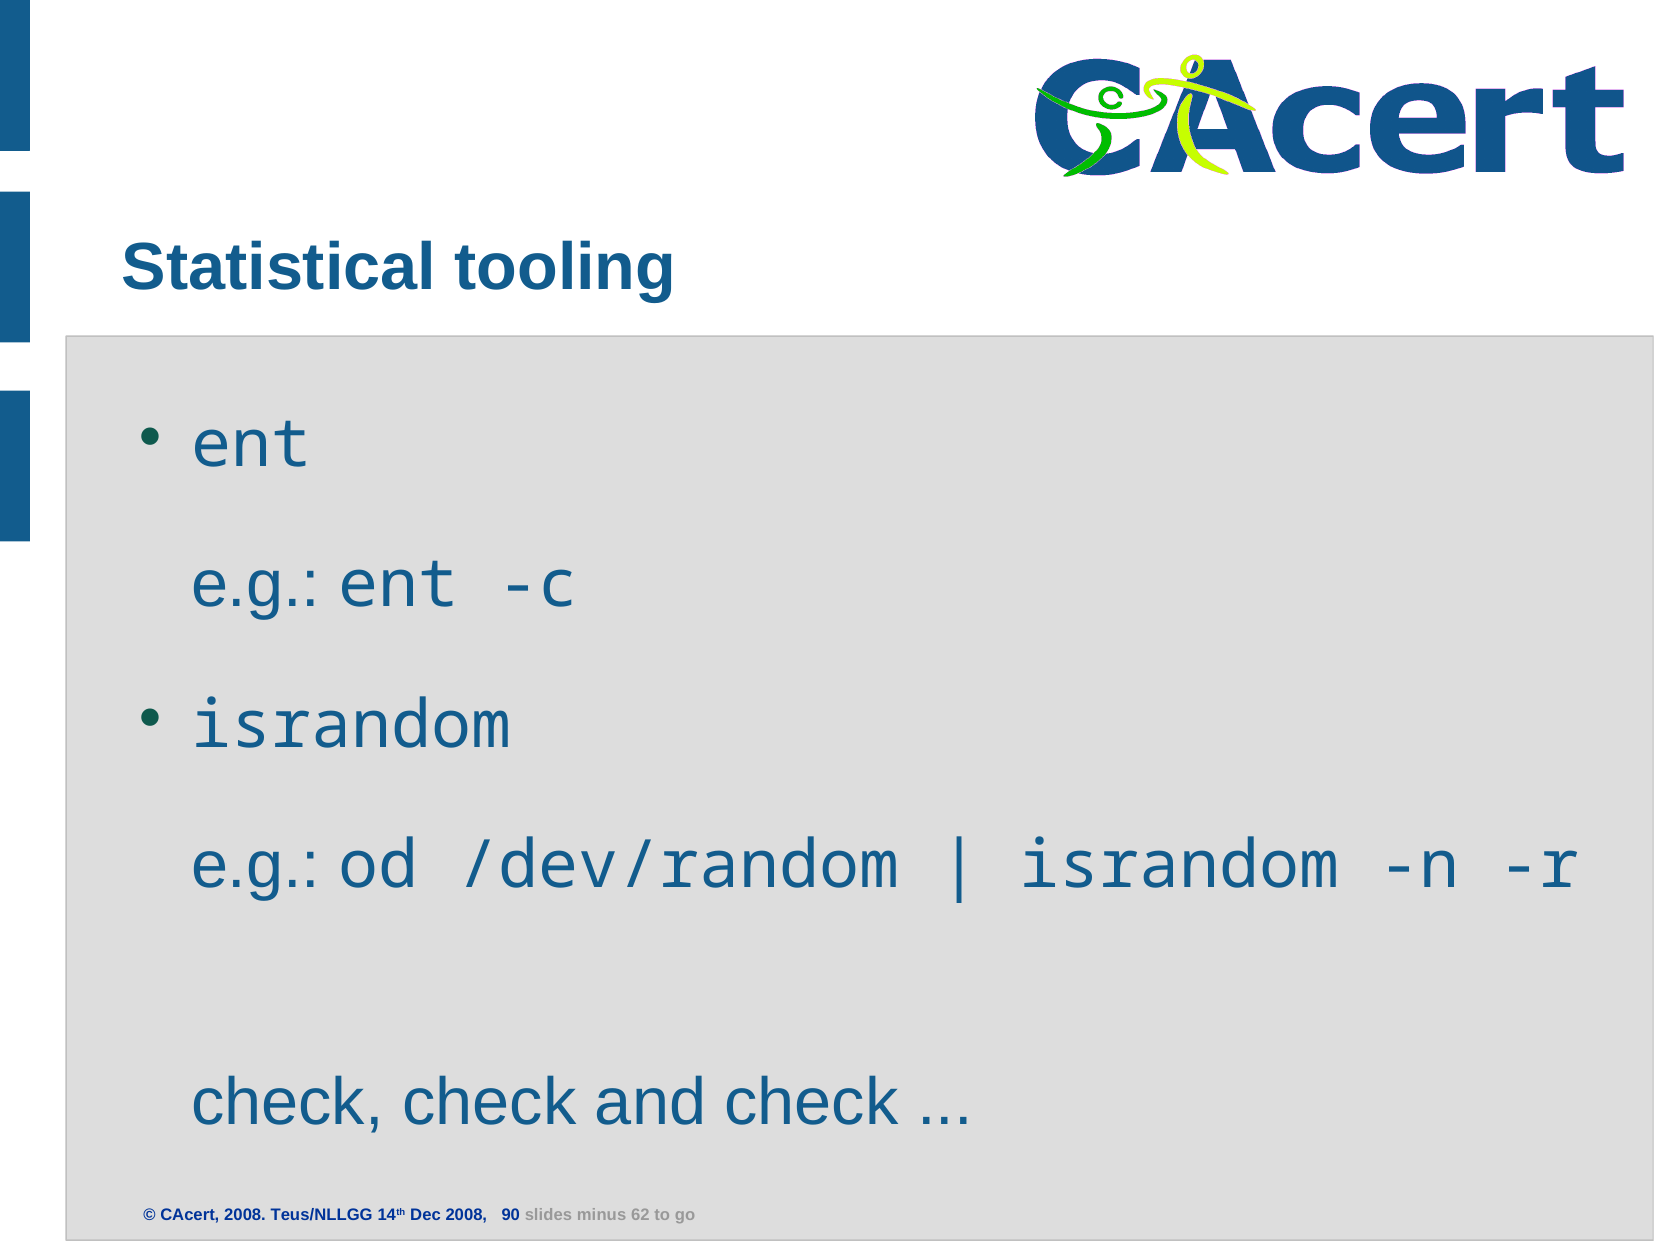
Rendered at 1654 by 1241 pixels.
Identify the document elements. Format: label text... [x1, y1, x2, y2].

title Statistical tooling [121, 177, 1533, 315]
list ent e.g.: ent -c israndom e.g.: od /dev/random | israndom -n -r check, check and check ... [121, 344, 1594, 1238]
picture [1033, 53, 1625, 178]
